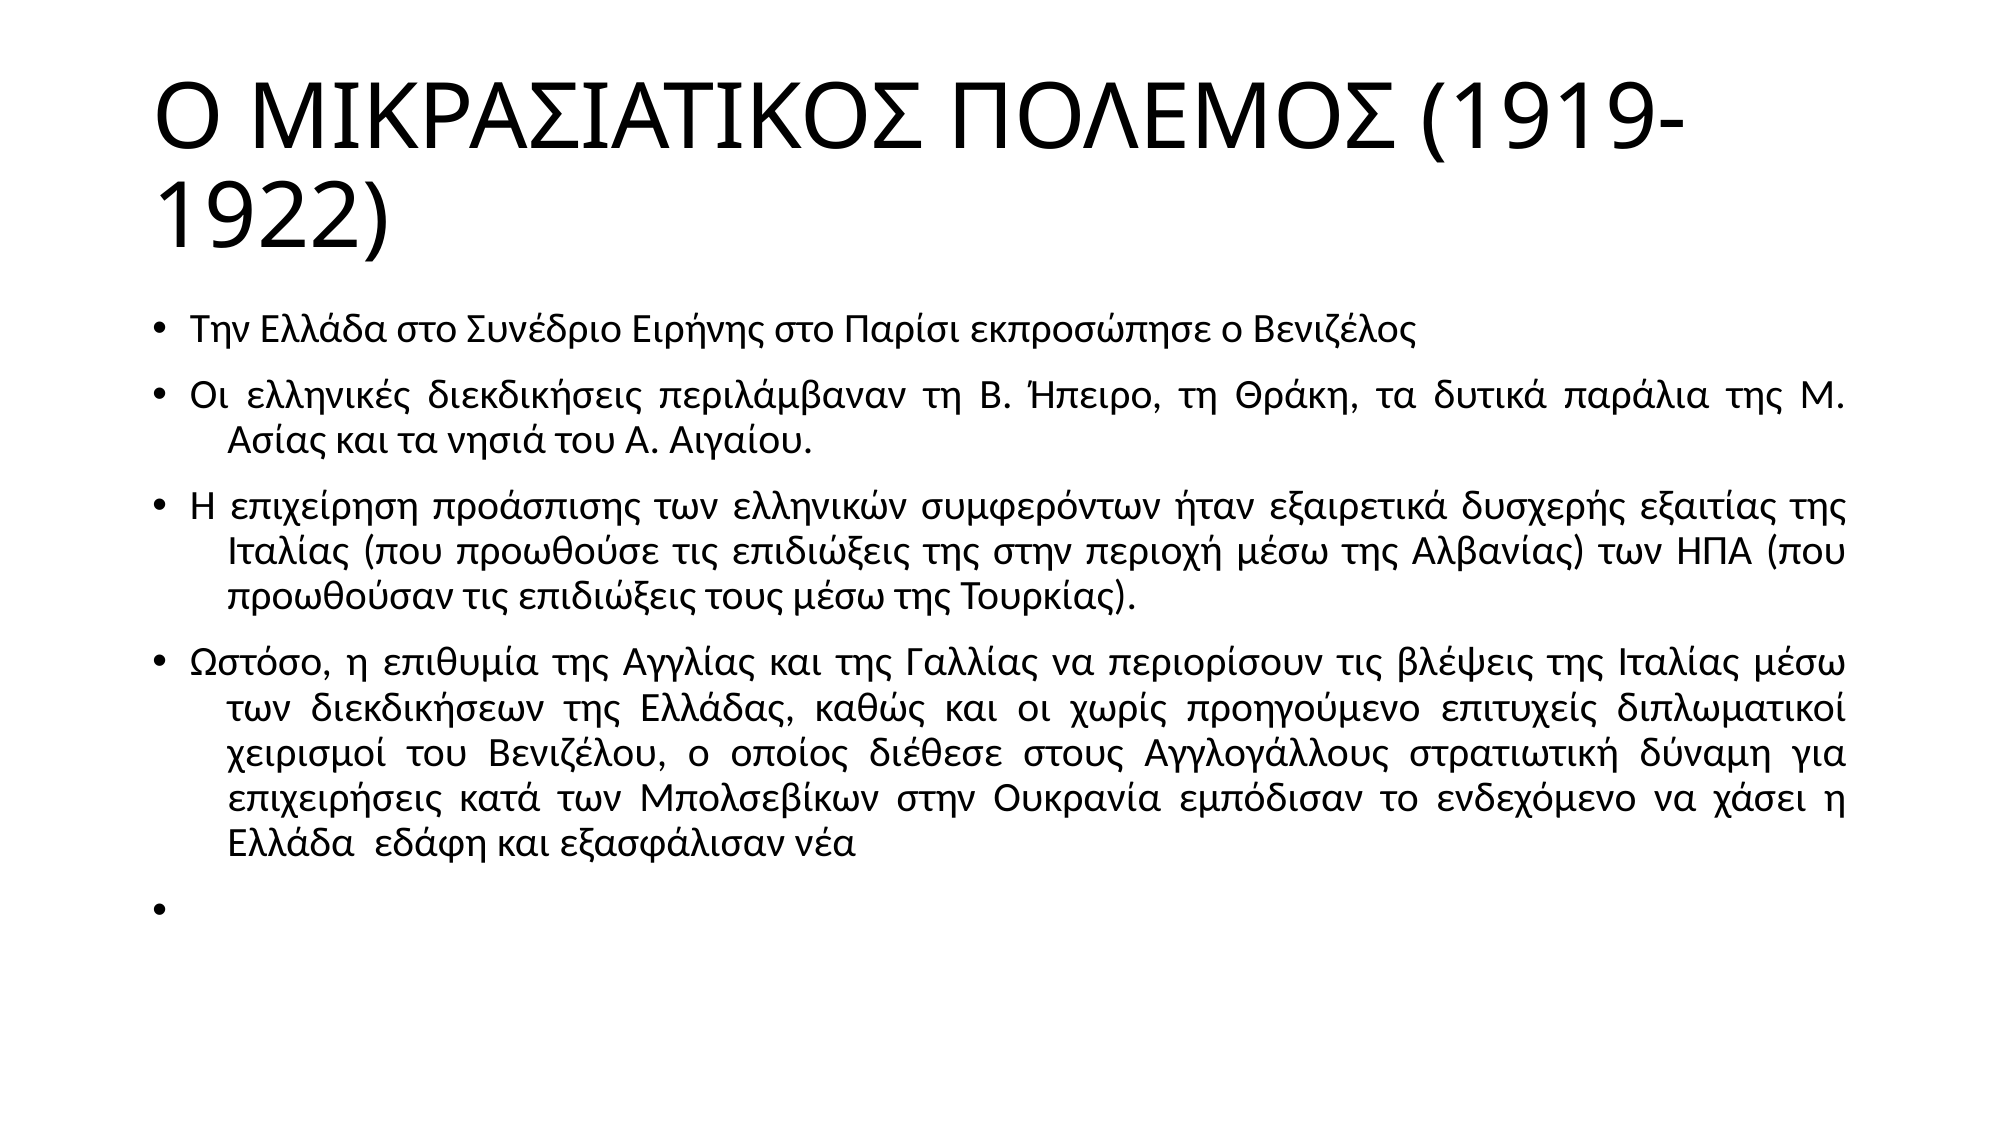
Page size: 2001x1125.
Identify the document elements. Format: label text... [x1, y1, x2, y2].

list Την Ελλάδα στο Συνέδριο Ειρήνης στο Παρίσι εκπροσώπησε ο Βενιζέλος Οι ελληνικές διεκδικήσεις περιλάμβαναν τη Β. Ήπειρο, τη Θράκη, τα δυτικά παράλια της Μ. Ασίας και τα νησιά του Α. Αιγαίου. Η επιχείρηση προάσπισης των ελληνικών συμφερόντων ήταν εξαιρετικά δυσχερής εξαιτίας της Ιταλίας (που προωθούσε τις επιδιώξεις της στην περιοχή μέσω της Αλβανίας) των ΗΠΑ (που προωθούσαν τις επιδιώξεις τους μέσω της Τουρκίας). Ωστόσο, η επιθυμία της Αγγλίας και της Γαλλίας να περιορίσουν τις βλέψεις της Ιταλίας μέσω των διεκδικήσεων της Ελλάδας, καθώς και οι χωρίς προηγούμενο επιτυχείς διπλωματικοί χειρισμοί του Βενιζέλου, ο οποίος διέθεσε στους Αγγλογάλλους στρατιωτική δύναμη για επιχειρήσεις κατά των Μπολσεβίκων στην Ουκρανία εμπόδισαν το ενδεχόμενο να χάσει η Ελλάδα εδάφη και εξασφάλισαν νέα [137, 299, 1863, 1014]
title Ο ΜΙΚΡΑΣΙΑΤΙΚΟΣ ΠΟΛΕΜΟΣ (1919-1922) [137, 59, 1863, 278]
